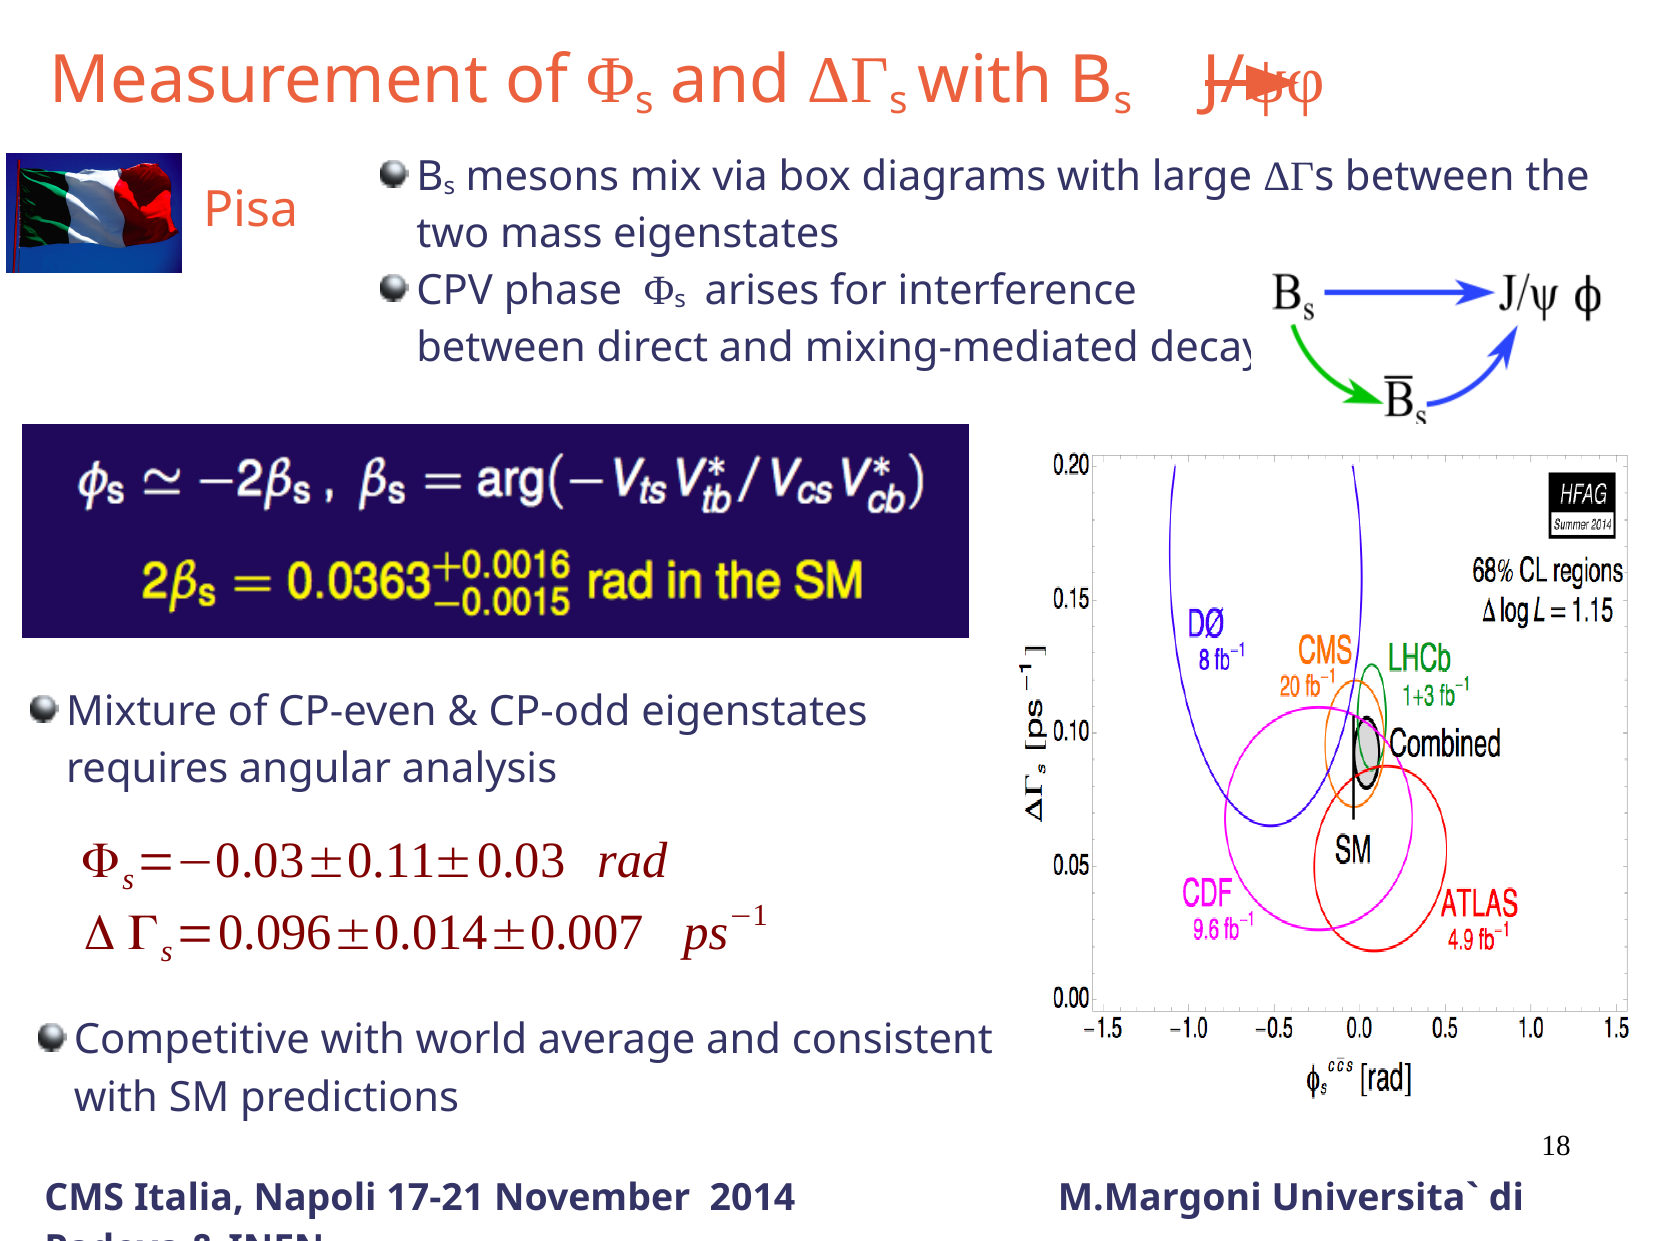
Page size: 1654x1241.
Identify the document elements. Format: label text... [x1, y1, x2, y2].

picture [6, 153, 182, 273]
chart [69, 831, 780, 969]
picture [992, 242, 1654, 1111]
picture [22, 424, 969, 638]
text_box CMS Italia, Napoli 17-21 November 2014 M.Margoni Universita` di Padova & INFN [29, 1163, 1625, 1237]
text_box Mixture of CP-even & CP-odd eigenstates requires angular analysis [15, 673, 1028, 818]
text_box Measurement of Φs and ΔΓs with Bs J/ψφ [17, 23, 1654, 139]
text_box Competitive with world average and consistent with SM predictions [23, 1001, 1036, 1146]
text_box Pisa [188, 165, 366, 258]
text_box Bs mesons mix via box diagrams with large ΔΓs between the two mass eigenstates CPV phase Φs arises for interference between direct and mixing-mediated decays [366, 138, 1642, 425]
